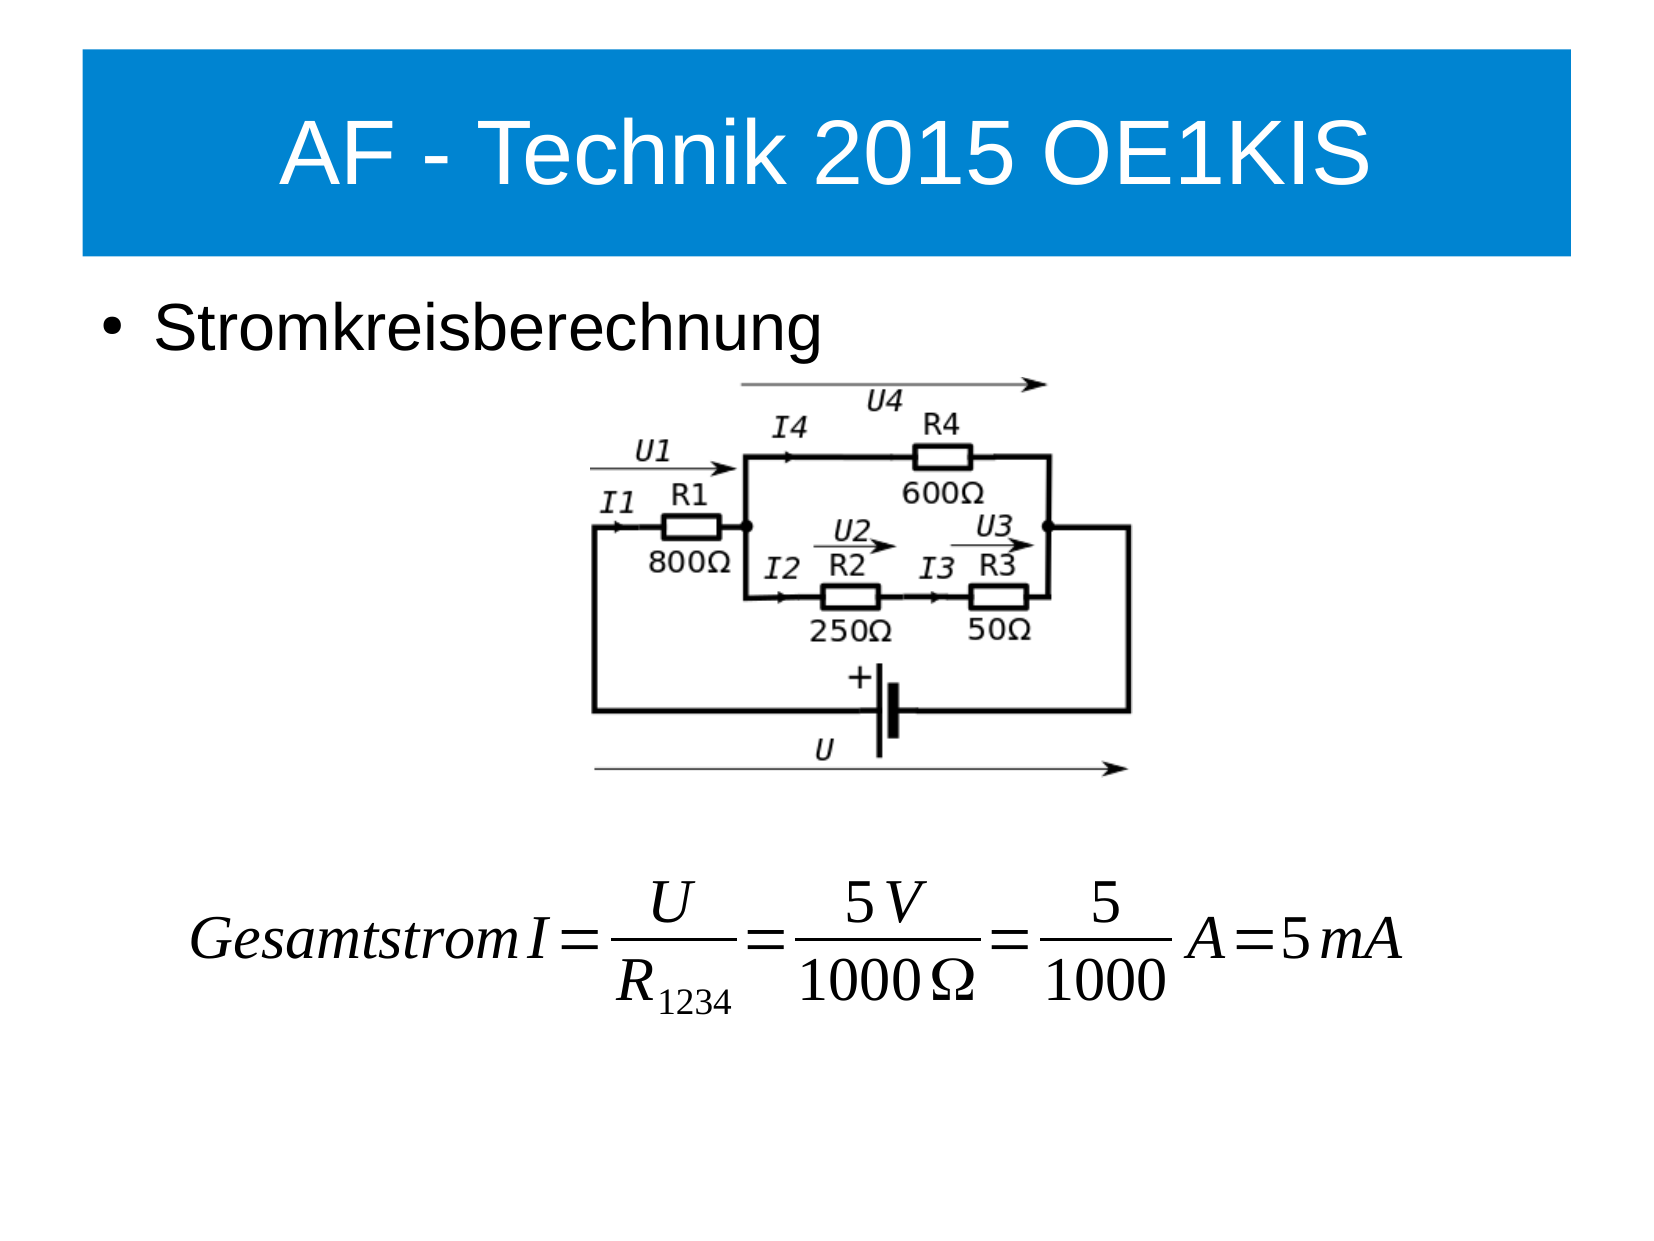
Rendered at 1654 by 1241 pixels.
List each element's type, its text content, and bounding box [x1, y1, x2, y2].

list Stromkreisberechnung [82, 290, 1571, 1010]
title AF - Technik 2015 OE1KIS [82, 49, 1571, 257]
chart [182, 866, 1413, 1024]
picture [590, 377, 1133, 778]
